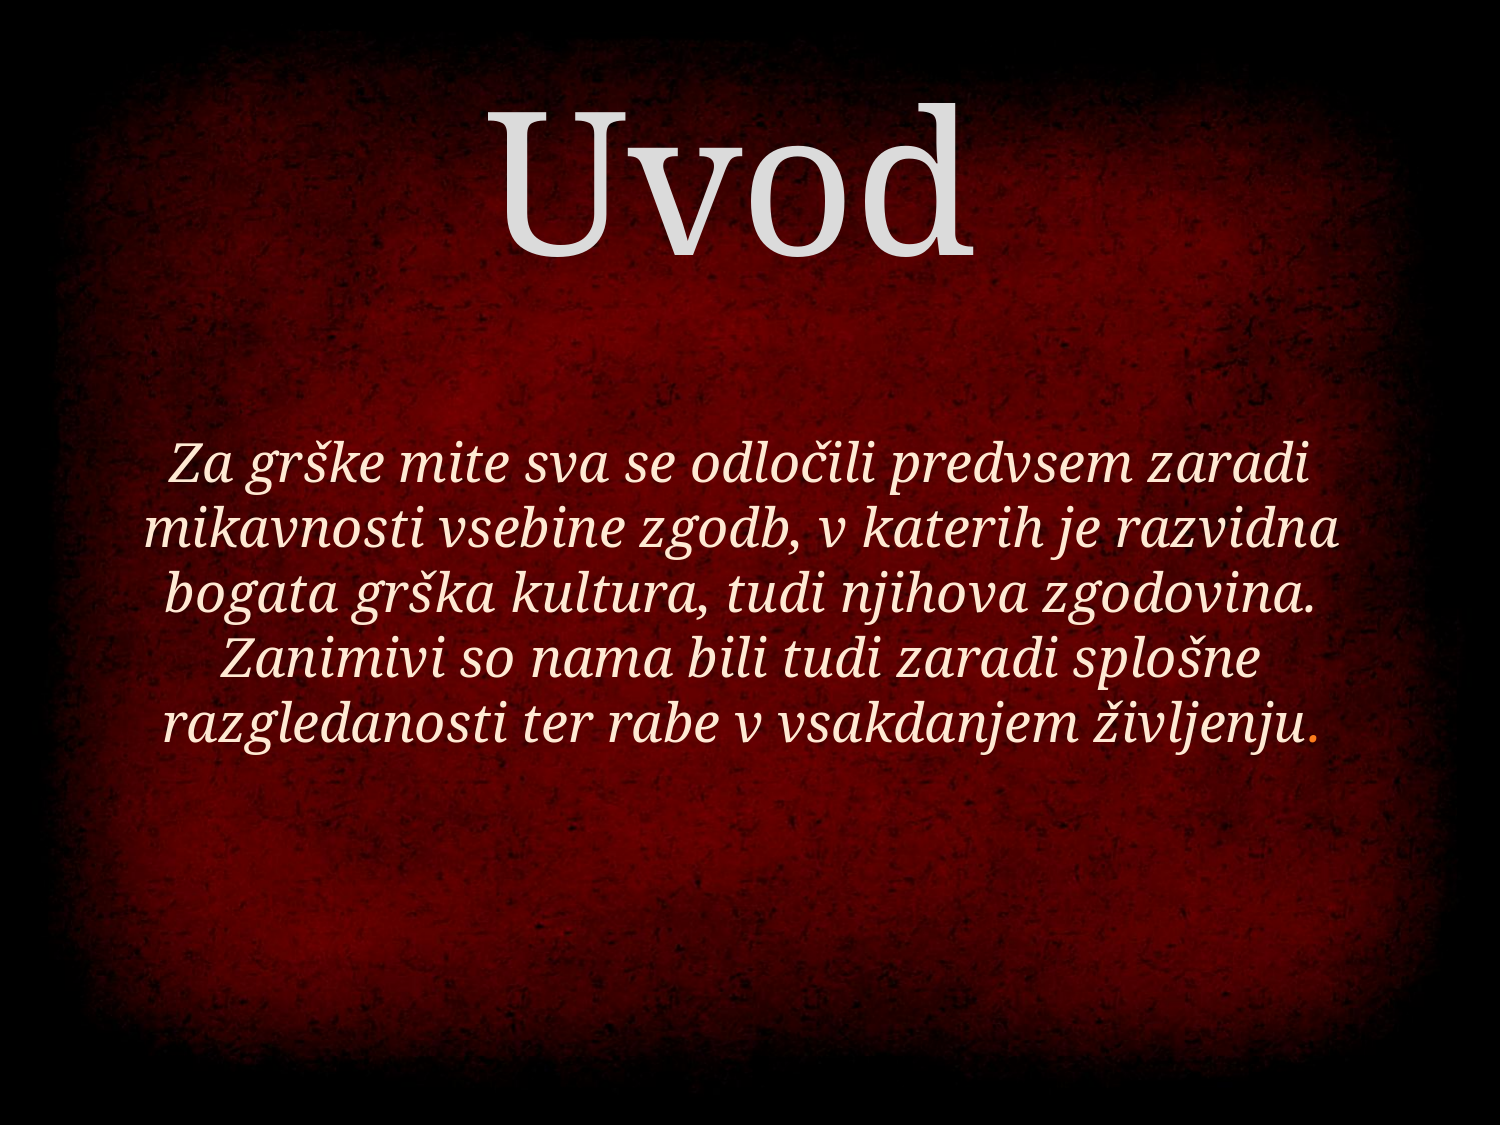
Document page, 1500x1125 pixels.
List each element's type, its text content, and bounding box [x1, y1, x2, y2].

list Za grške mite sva se odločili predvsem zaradi mikavnosti vsebine zgodb, v katerih je razvidna bogata grška kultura, tudi njihova zgodovina. Zanimivi so nama bili tudi zaradi splošne razgledanosti ter rabe v vsakdanjem življenju. [75, 420, 1365, 1000]
picture [0, 0, 1500, 1125]
title Uvod [75, 24, 1388, 303]
